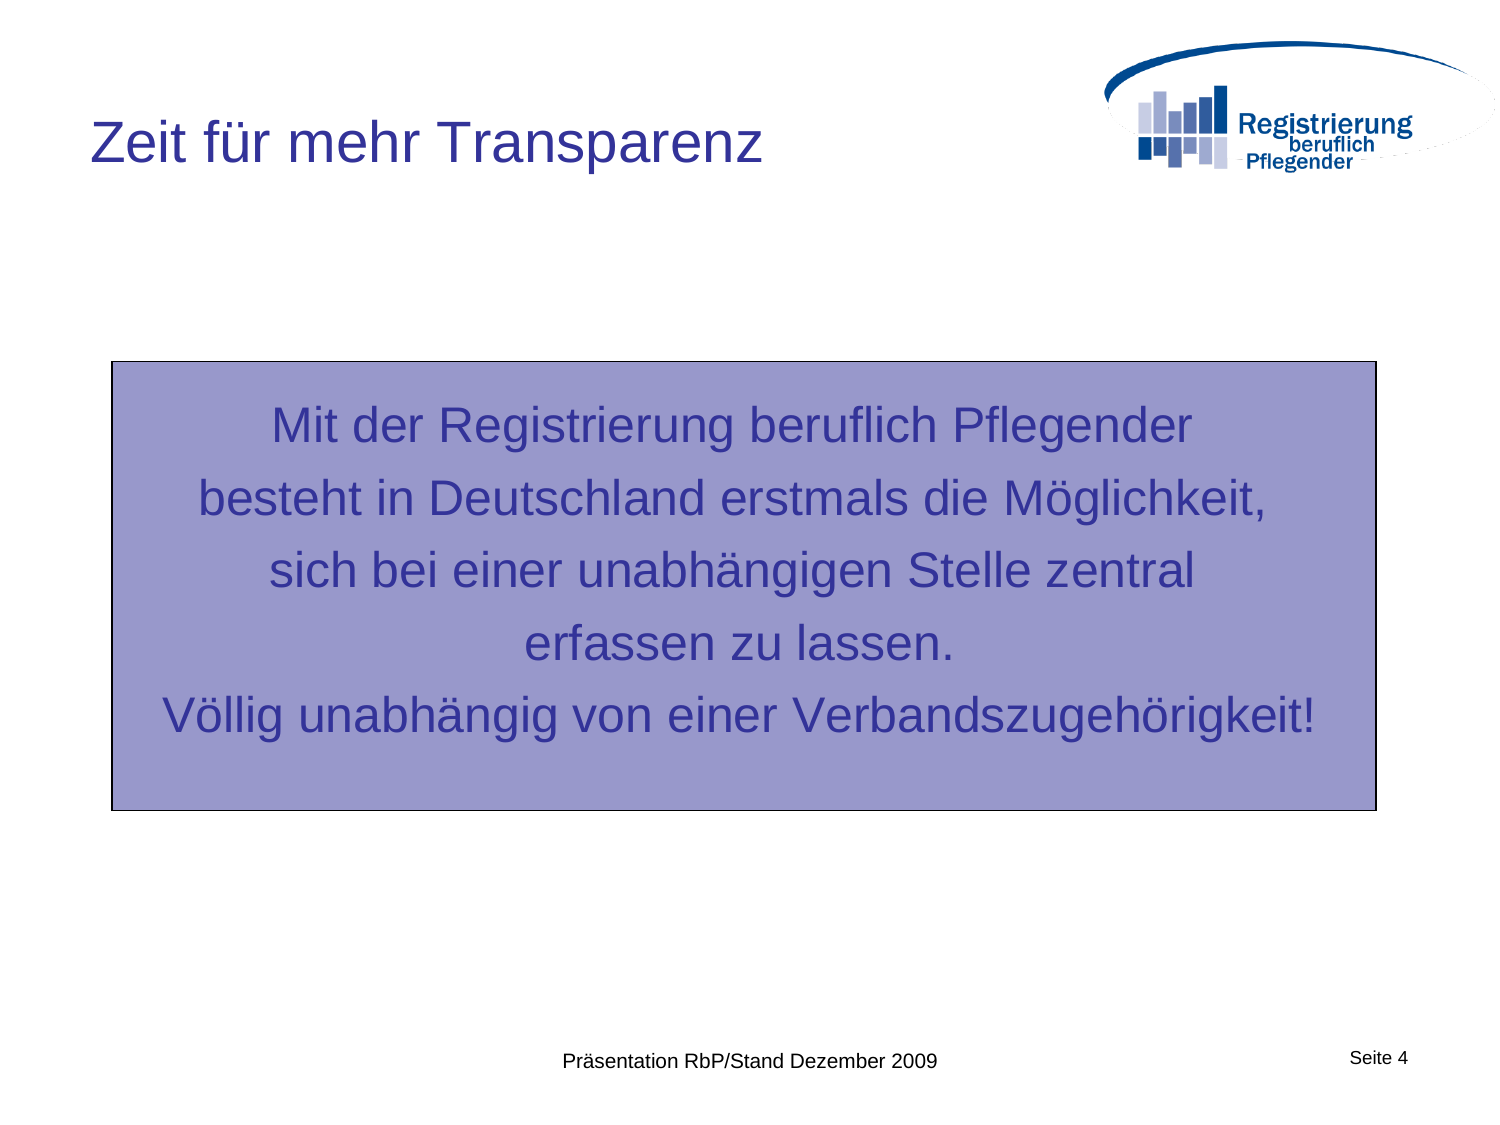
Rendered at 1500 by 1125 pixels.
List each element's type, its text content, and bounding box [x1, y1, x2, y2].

title Zeit für mehr Transparenz [75, 45, 1105, 233]
text_box [112, 361, 1377, 811]
picture [1104, 41, 1495, 173]
text_box Mit der Registrierung beruflich Pflegender besteht in Deutschland erstmals die Möglichkeit, sich bei einer unabhängigen Stelle zentral erfassen zu lassen. Völlig unabhängig von einer Verbandszugehörigkeit! [147, 385, 1333, 751]
